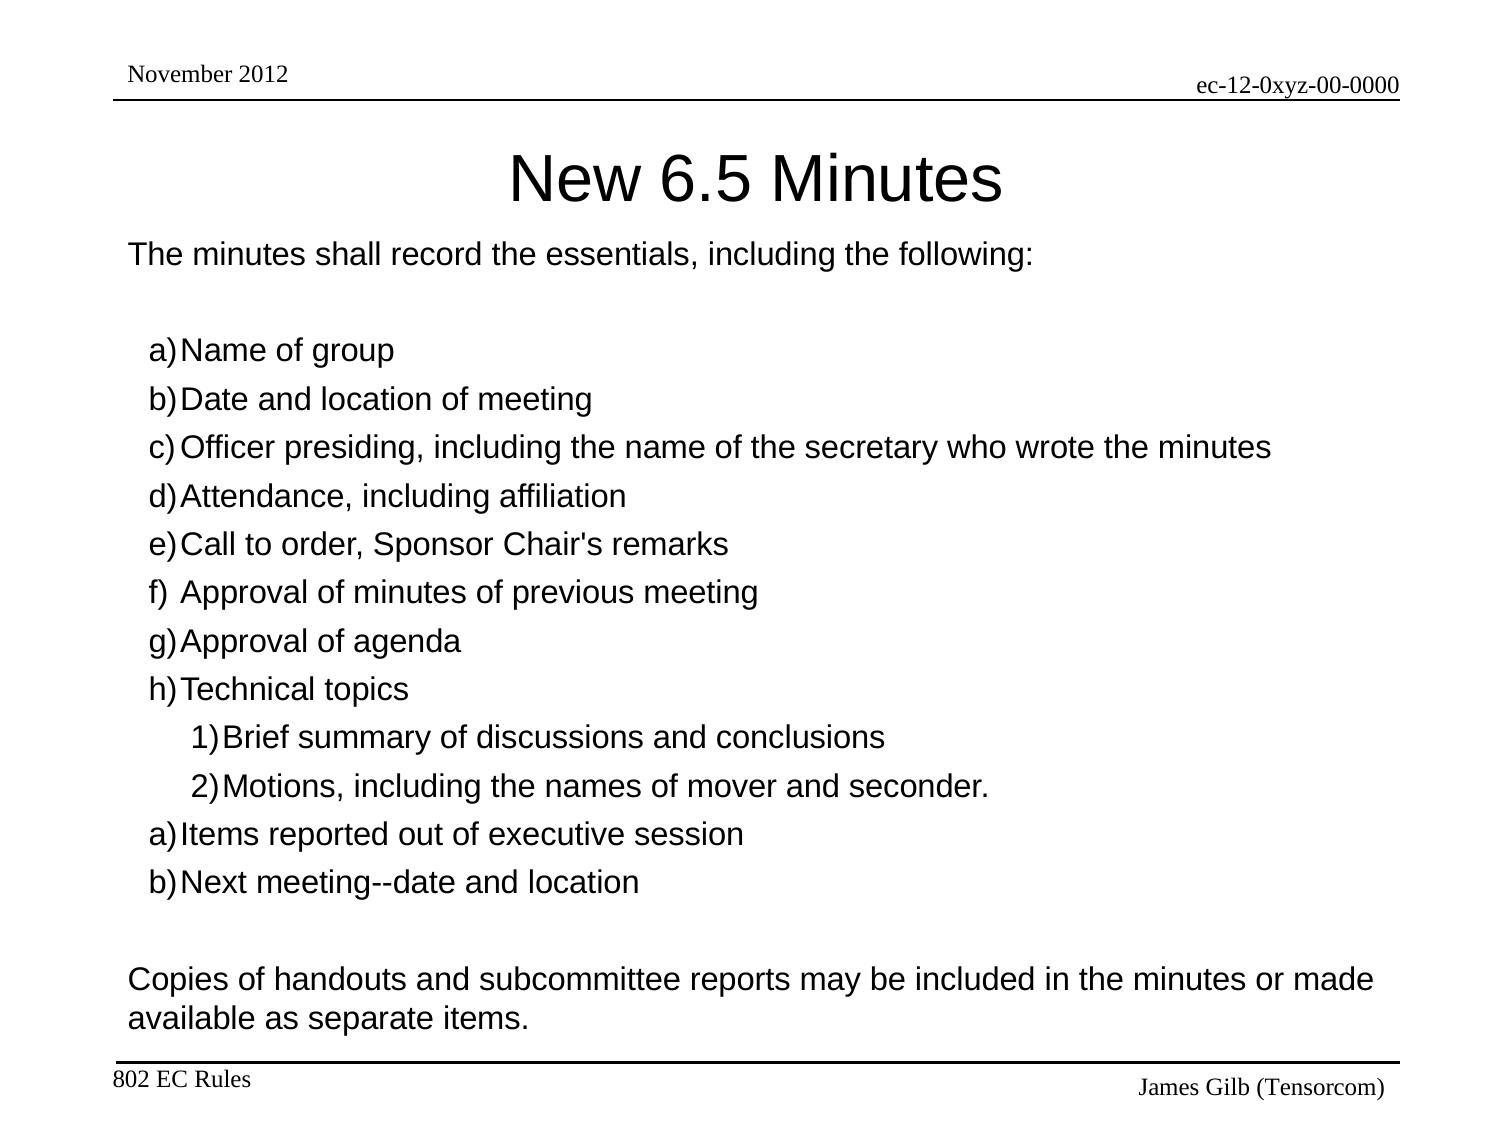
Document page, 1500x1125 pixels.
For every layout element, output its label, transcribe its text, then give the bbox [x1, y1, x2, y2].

title New 6.5 Minutes [112, 112, 1401, 224]
list The minutes shall record the essentials, including the following: Name of group Date and location of meeting Officer presiding, including the name of the secretary who wrote the minutes Attendance, including affiliation Call to order, Sponsor Chair's remarks Approval of minutes of previous meeting Approval of agenda Technical topics Brief summary of discussions and conclusions Motions, including the names of mover and seconder. Items reported out of executive session Next meeting--date and location Copies of handouts and subcommittee reports may be included in the minutes or made available as separate items. [112, 224, 1426, 1051]
